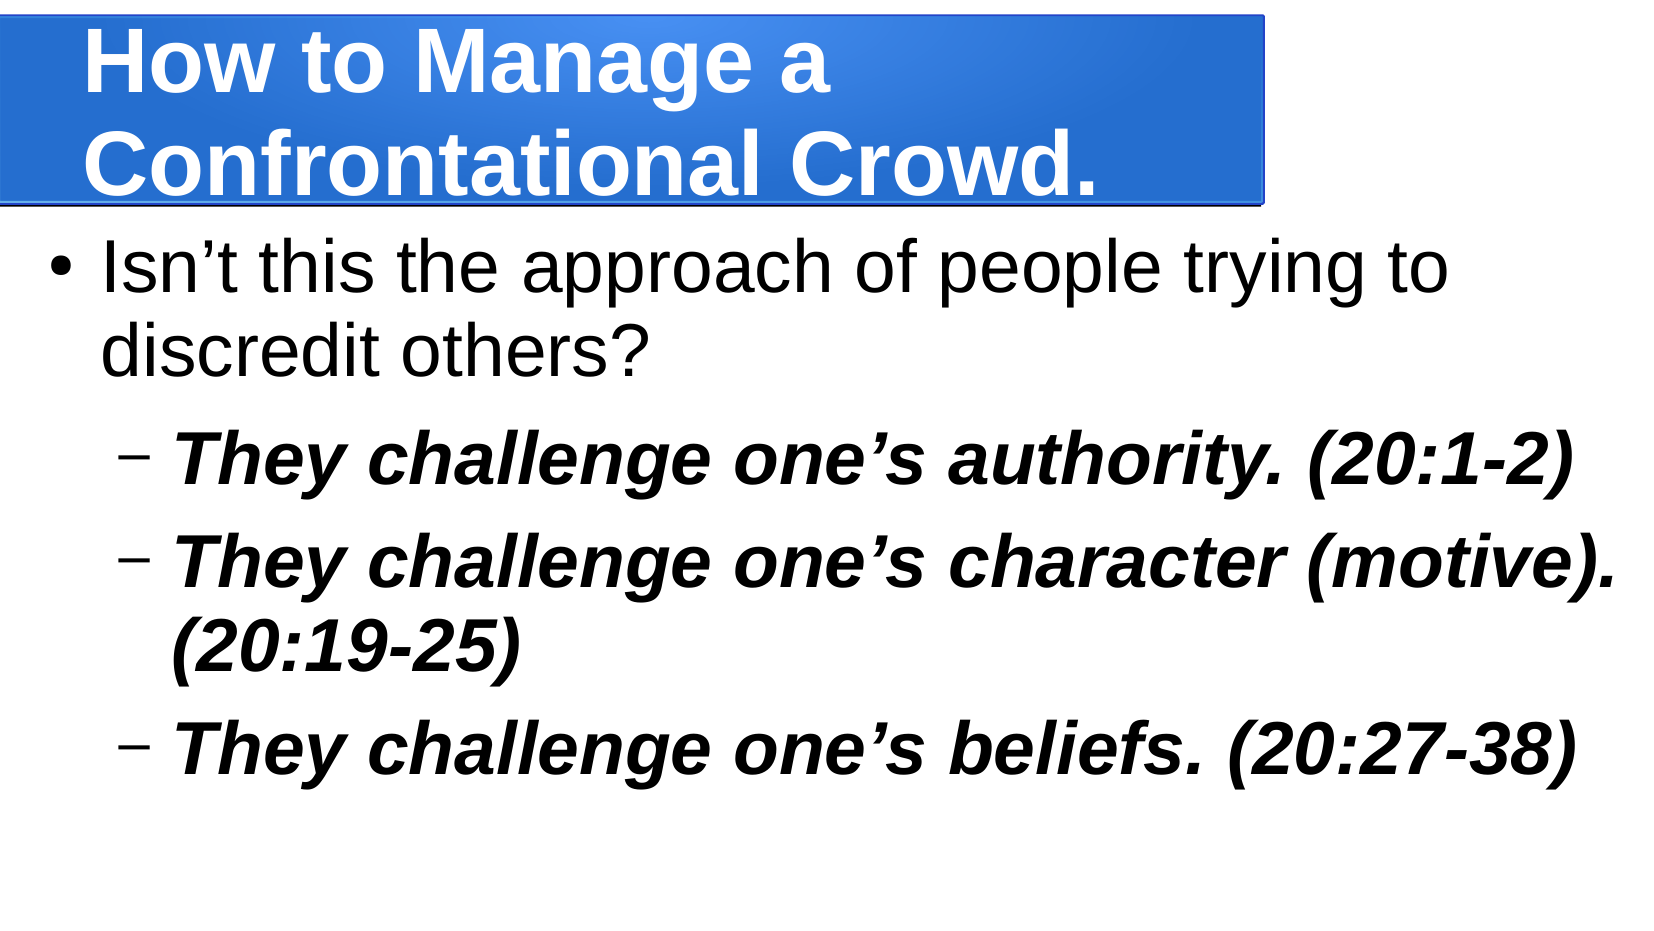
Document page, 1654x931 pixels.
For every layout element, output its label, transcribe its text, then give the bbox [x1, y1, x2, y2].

title How to Manage a Confrontational Crowd. [82, 9, 1235, 215]
list Isn’t this the approach of people trying to discredit others? They challenge one’s authority. (20:1-2) They challenge one’s character (motive). (20:19-25) They challenge one’s beliefs. (20:27-38) [30, 225, 1636, 901]
